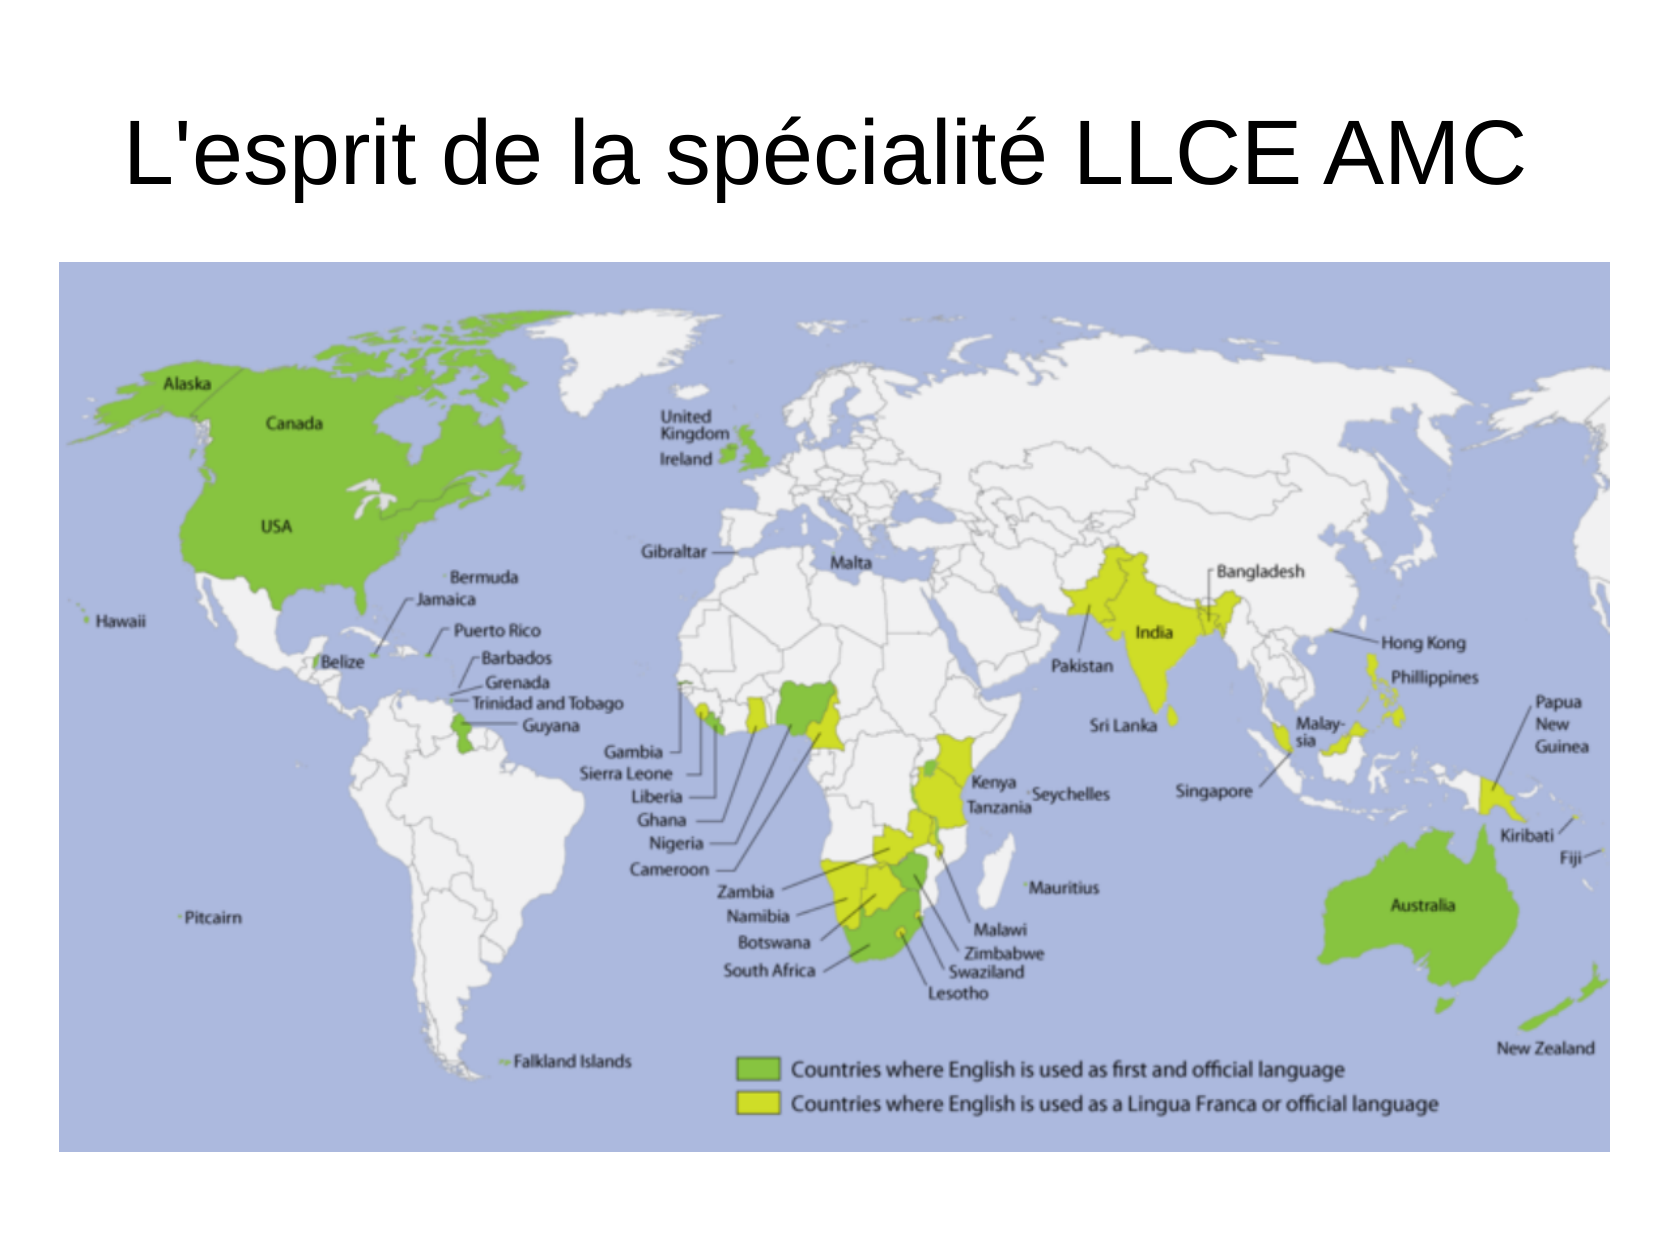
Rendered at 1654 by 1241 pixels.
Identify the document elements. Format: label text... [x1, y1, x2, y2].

picture [59, 262, 1610, 1152]
title L'esprit de la spécialité LLCE AMC [82, 49, 1571, 257]
